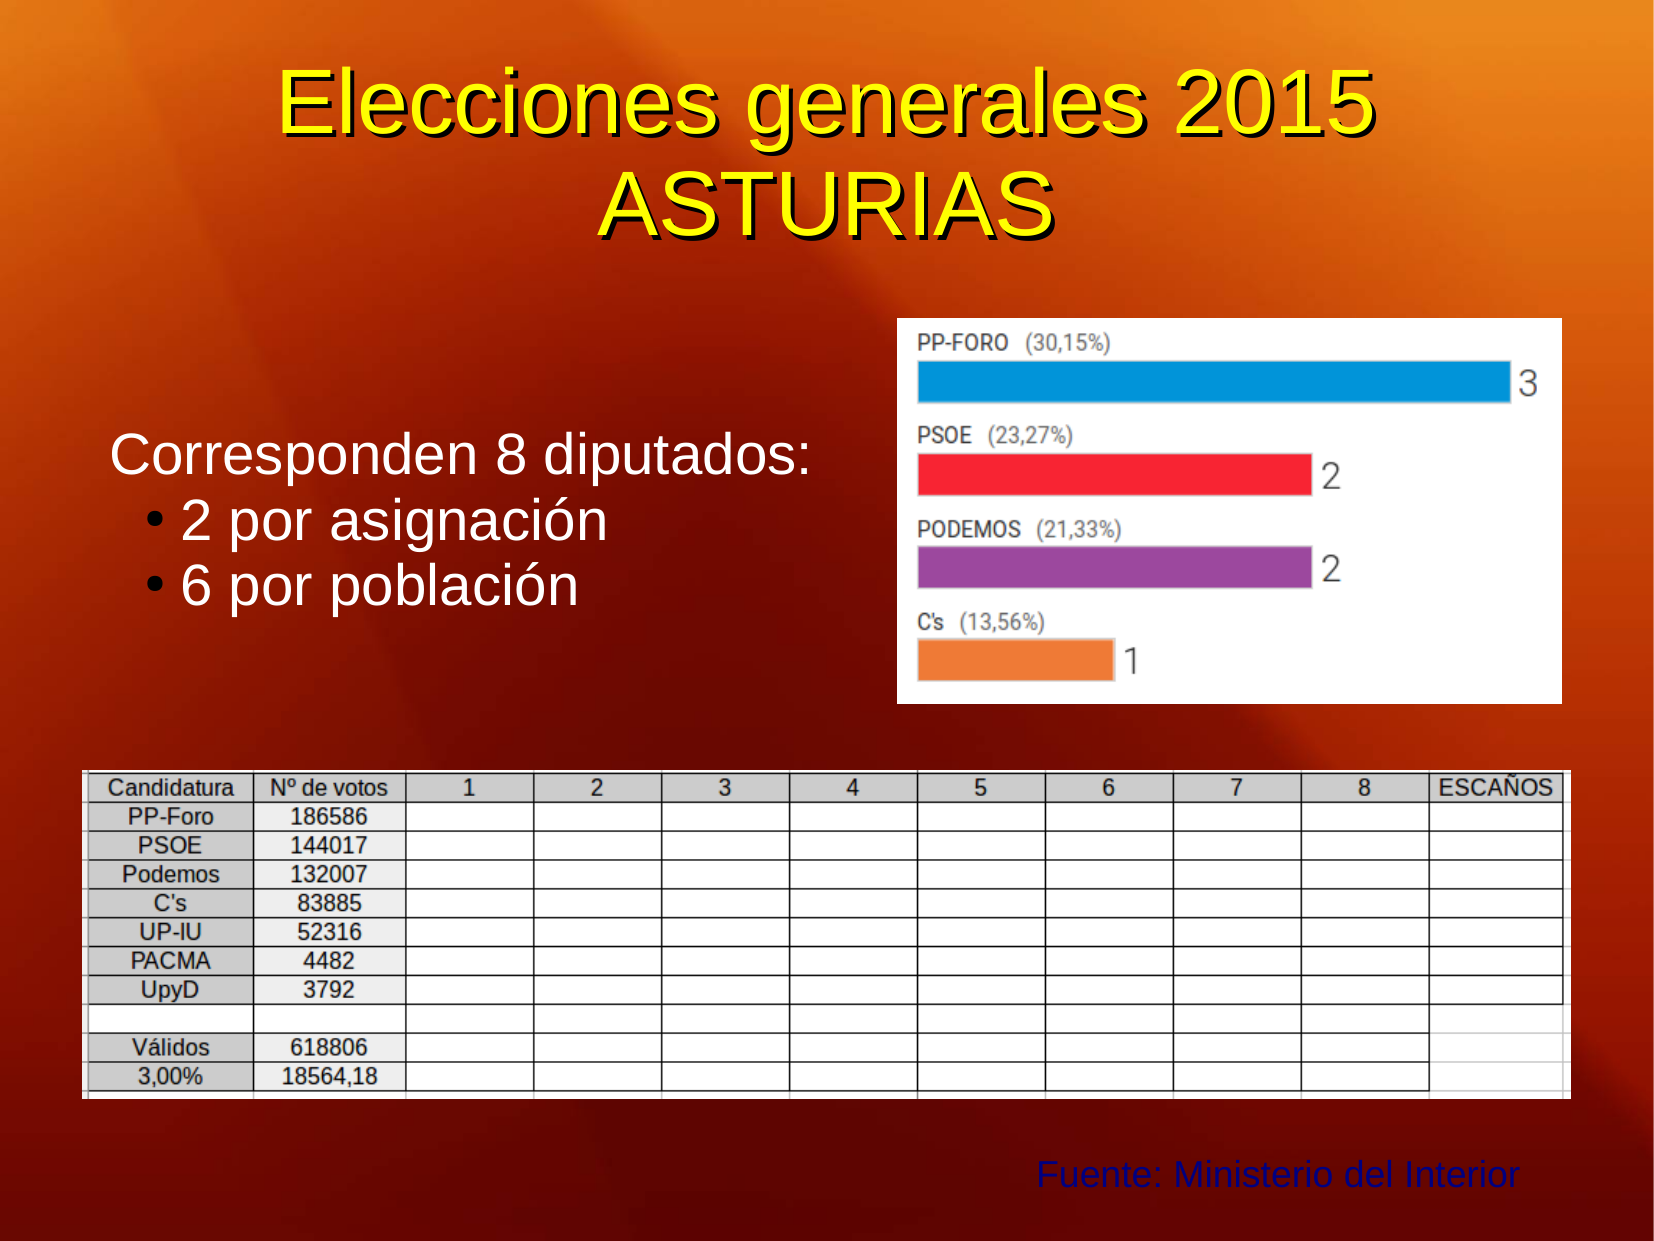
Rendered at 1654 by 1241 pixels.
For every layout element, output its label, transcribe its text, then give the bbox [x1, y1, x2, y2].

text_box Corresponden 8 diputados: 2 por asignación 6 por población [23, 359, 863, 626]
text_box Fuente: Ministerio del Interior [909, 1145, 1536, 1203]
picture [0, 0, 1654, 1241]
title Elecciones generales 2015 ASTURIAS [82, 49, 1571, 257]
